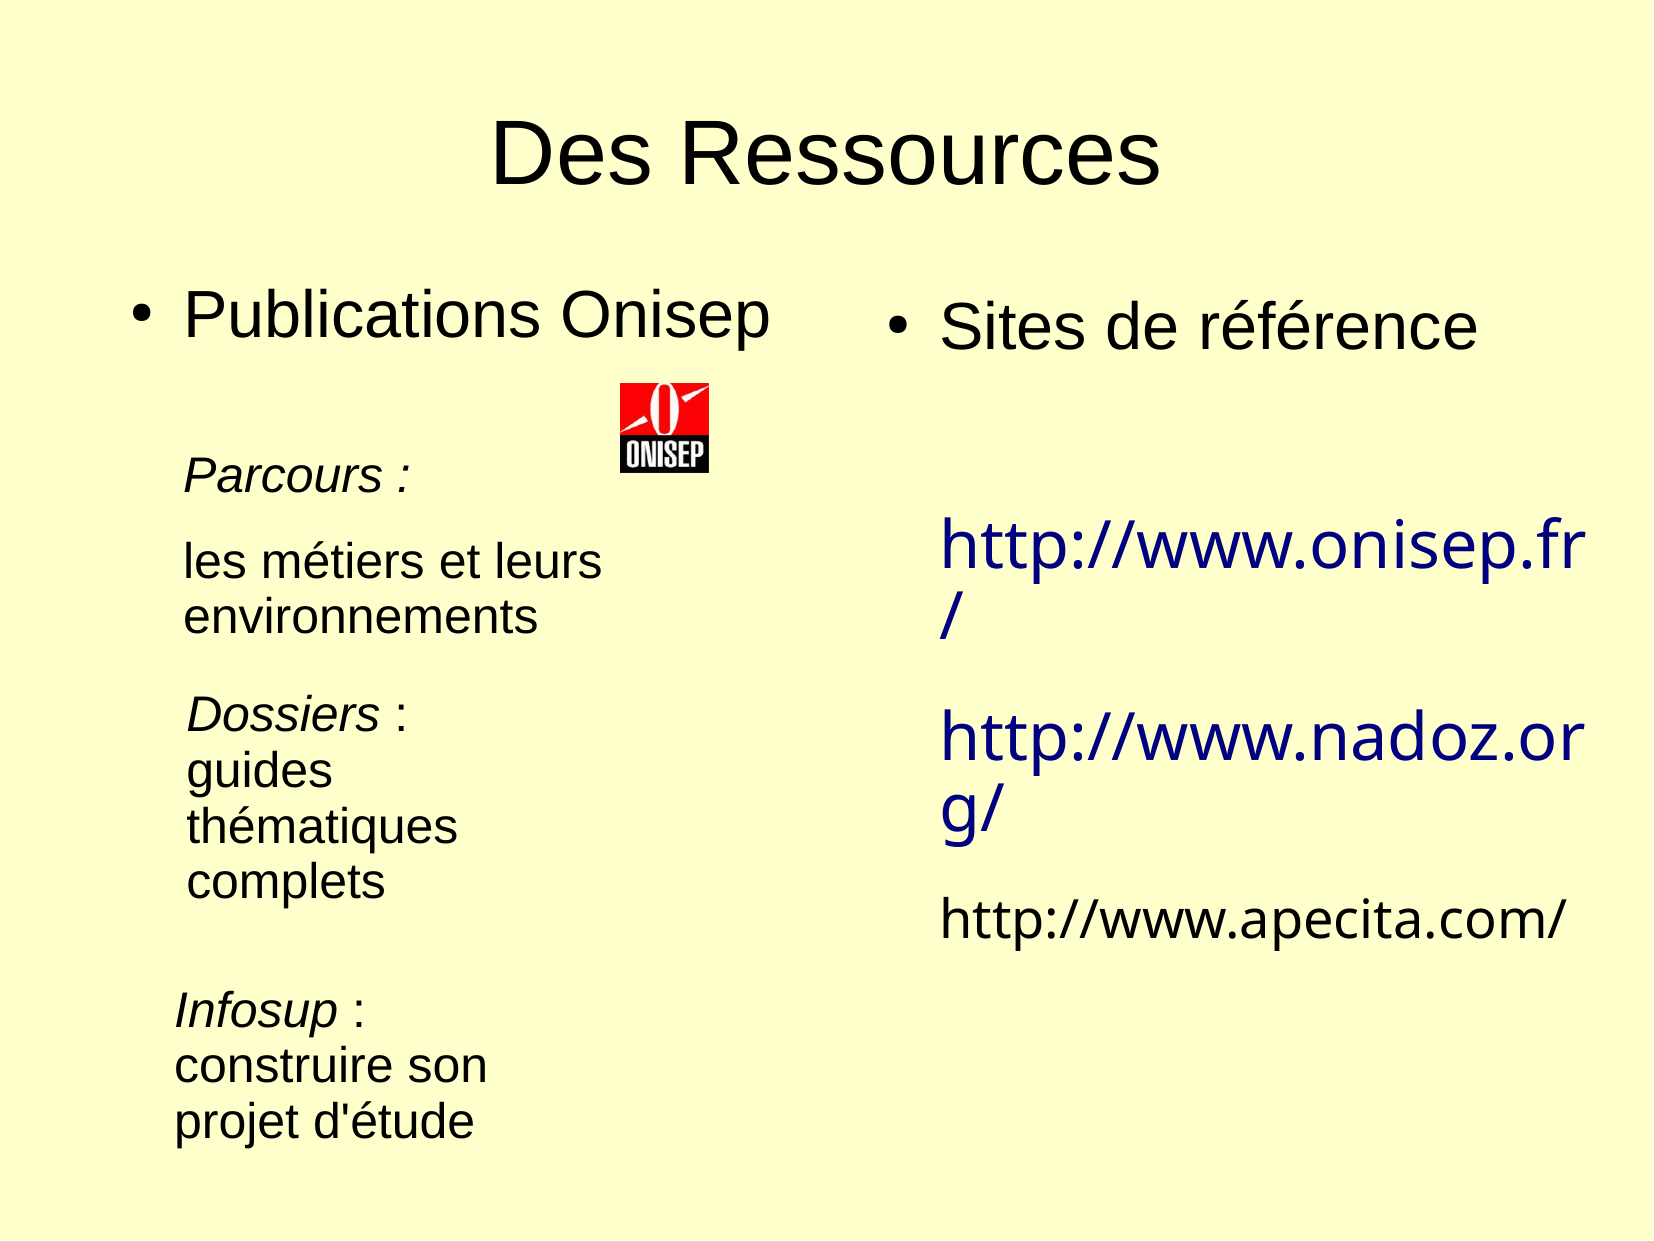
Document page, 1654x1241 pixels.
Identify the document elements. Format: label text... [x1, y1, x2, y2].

list Publications Onisep Parcours : les métiers et leurs environnements [112, 276, 857, 950]
picture [620, 383, 709, 473]
list Sites de référence http://www.onisep.fr/ http://www.nadoz.org/ http://www.apecita.com/ [868, 288, 1595, 1093]
text_box Infosup : construire son projet d'étude [88, 974, 609, 1187]
title Des Ressources [82, 56, 1571, 250]
text_box Dossiers : guides thématiques complets [100, 679, 633, 947]
